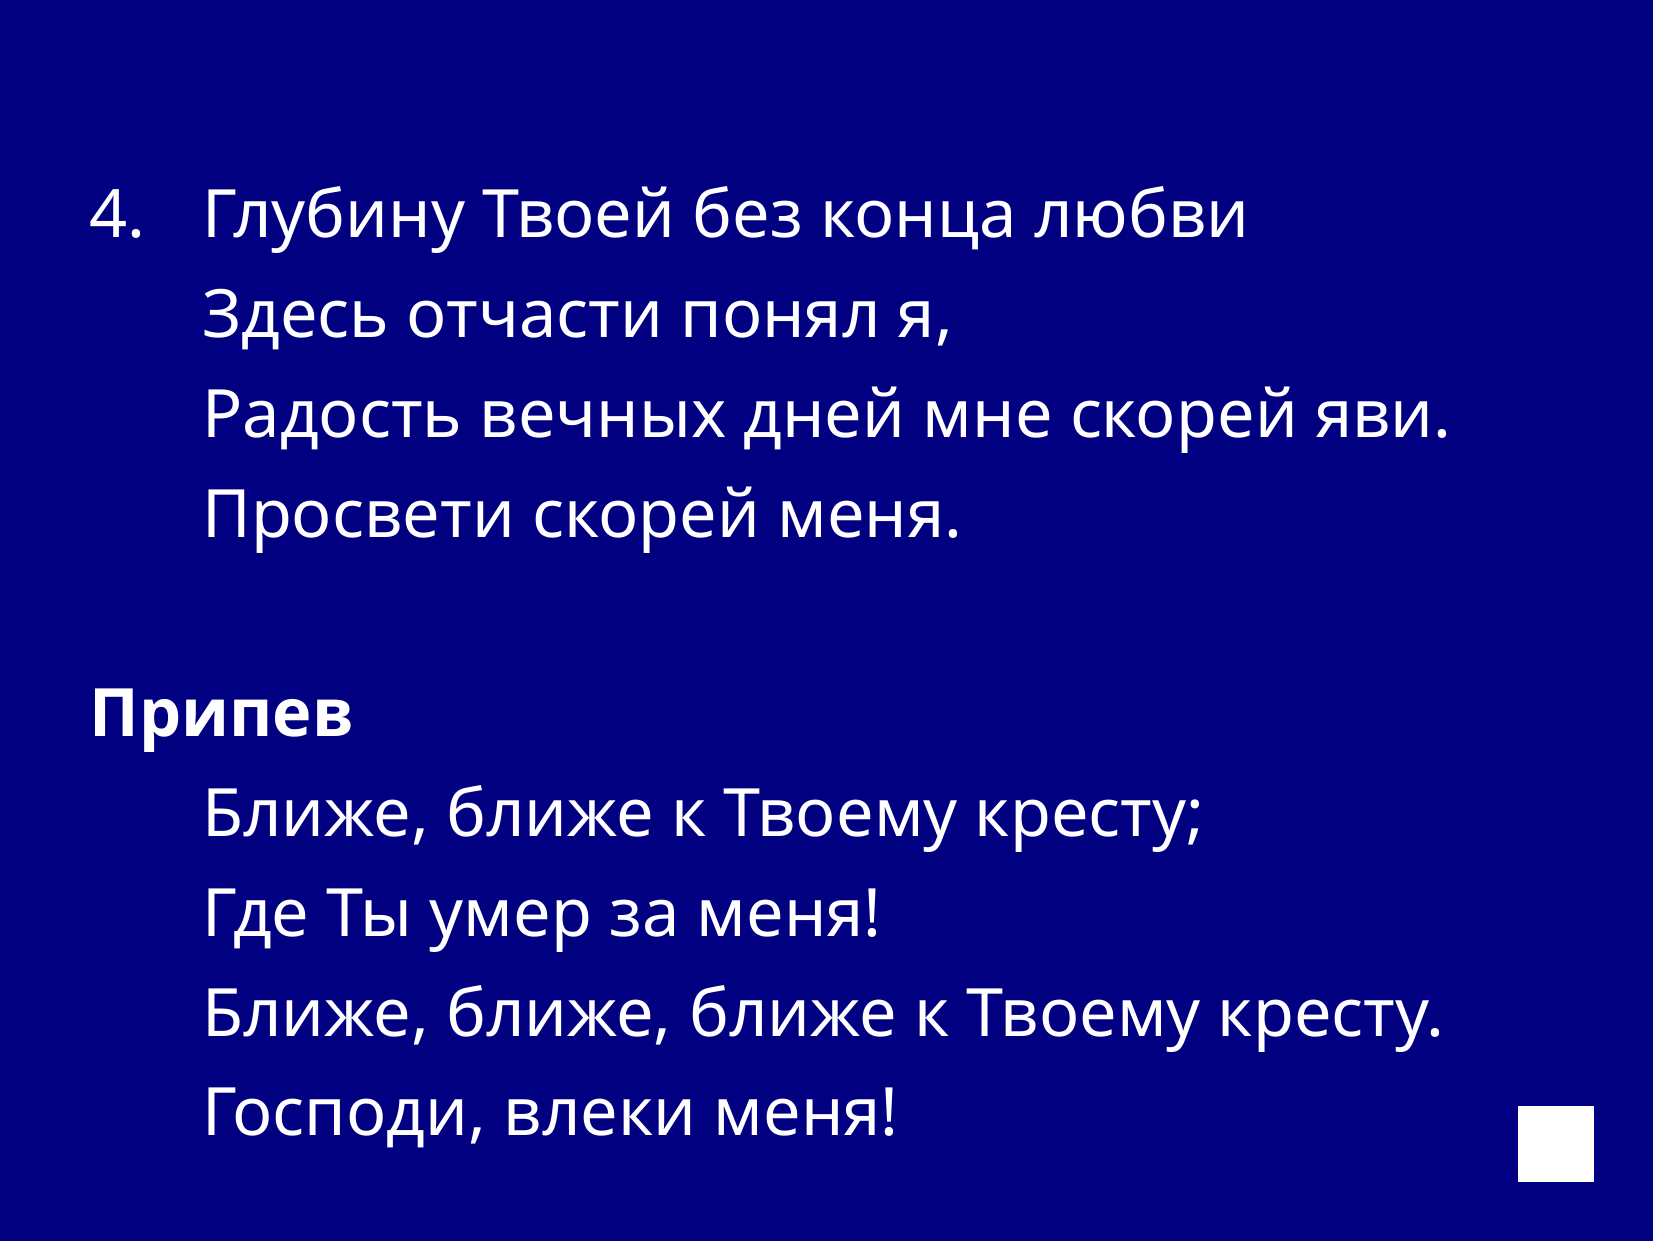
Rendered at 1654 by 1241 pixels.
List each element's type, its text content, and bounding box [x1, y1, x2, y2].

text_box [1518, 1163, 1594, 1182]
text_box 4. Глубину Твоей без конца любви Здесь отчасти понял я, Радость вечных дней мне скорей яви. Просвети скорей меня. Припев Ближе, ближе к Твоему кресту; Где Ты умер за меня! Ближе, ближе, ближе к Твоему кресту. Господи, влеки меня! [75, 150, 1653, 1163]
